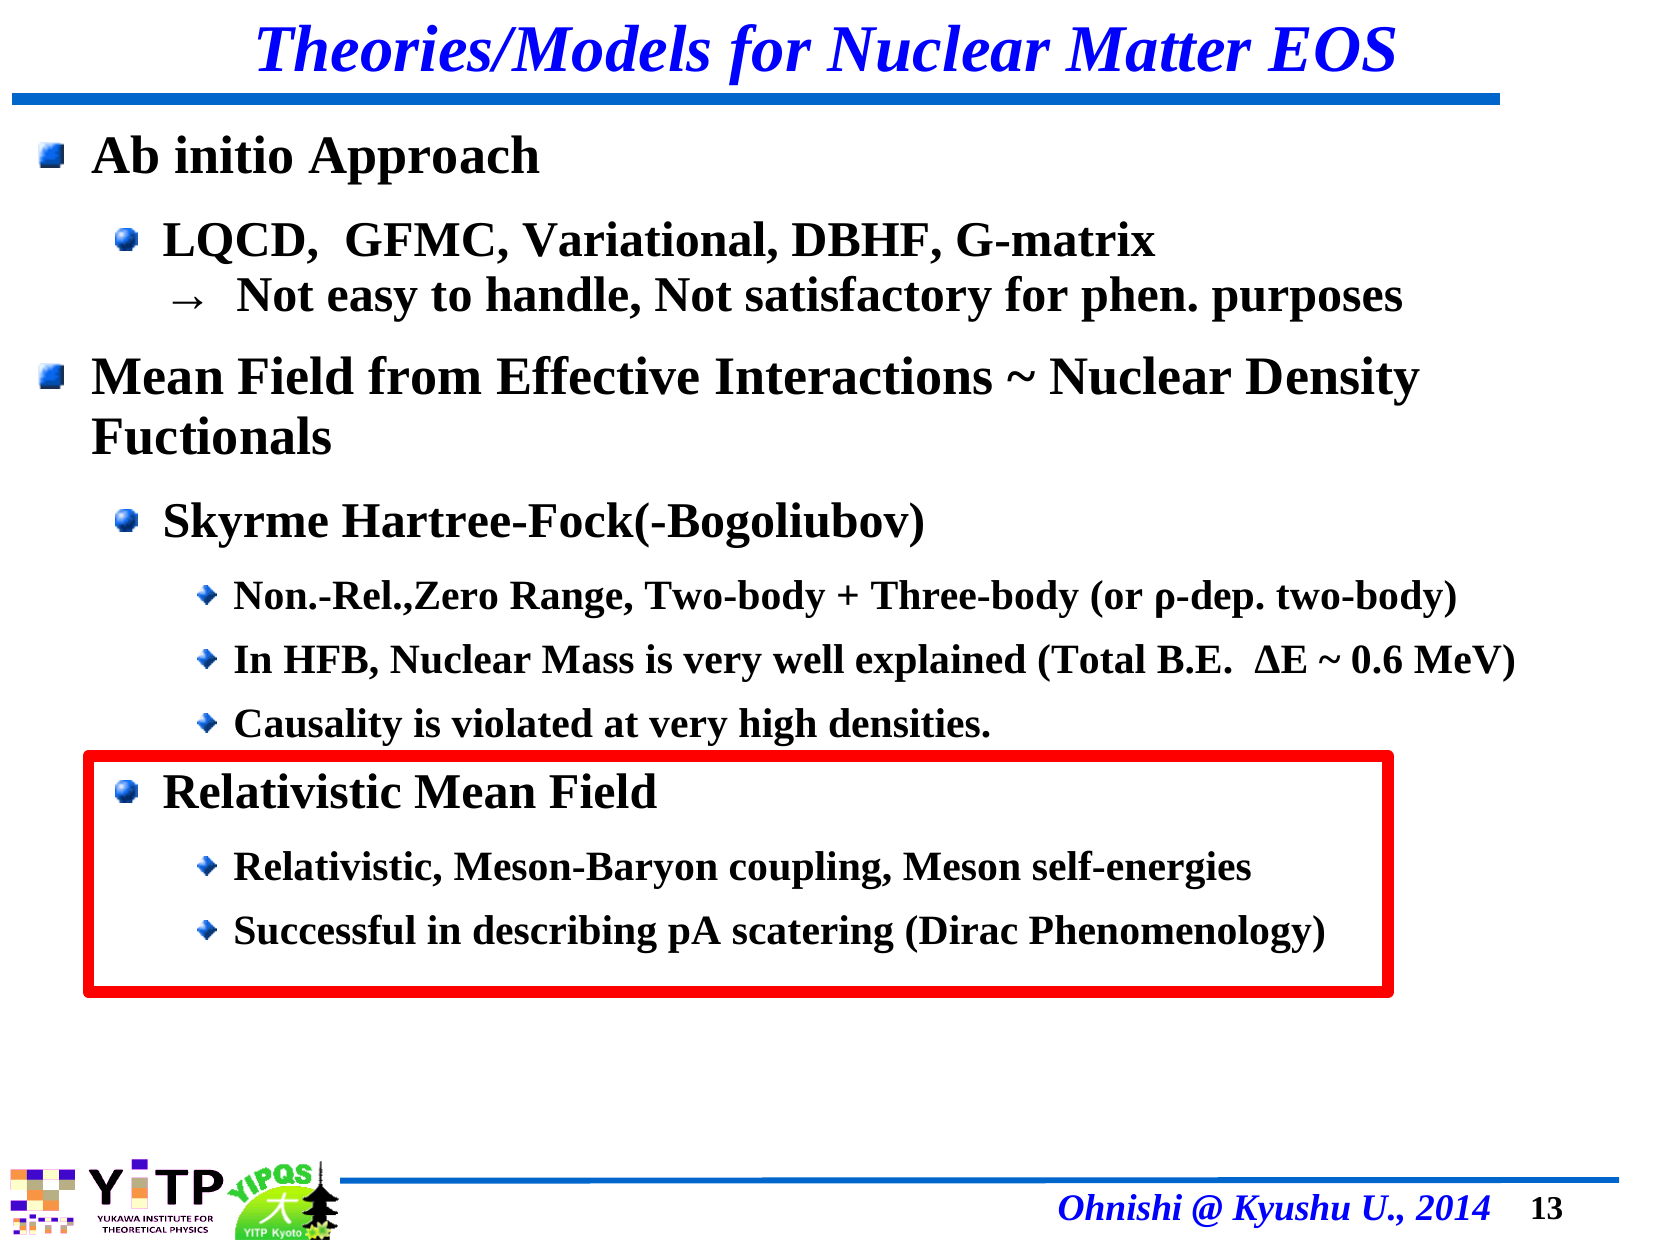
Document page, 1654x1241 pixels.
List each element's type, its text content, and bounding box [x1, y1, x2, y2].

title Theories/Models for Nuclear Matter EOS [0, 0, 1654, 99]
list Ab initio Approach LQCD, GFMC, Variational, DBHF, G-matrix → Not easy to handle, Not satisfactory for phen. purposes Mean Field from Effective Interactions ~ Nuclear Density Fuctionals Skyrme Hartree-Fock(-Bogoliubov) Non.-Rel.,Zero Range, Two-body + Three-body (or ρ-dep. two-body) In HFB, Nuclear Mass is very well explained (Total B.E. ΔE ~ 0.6 MeV) Causality is violated at very high densities. Relativistic Mean Field Relativistic, Meson-Baryon coupling, Meson self-energies Successful in describing pA scatering (Dirac Phenomenology) [20, 124, 1621, 1137]
picture [0, 1154, 340, 1241]
